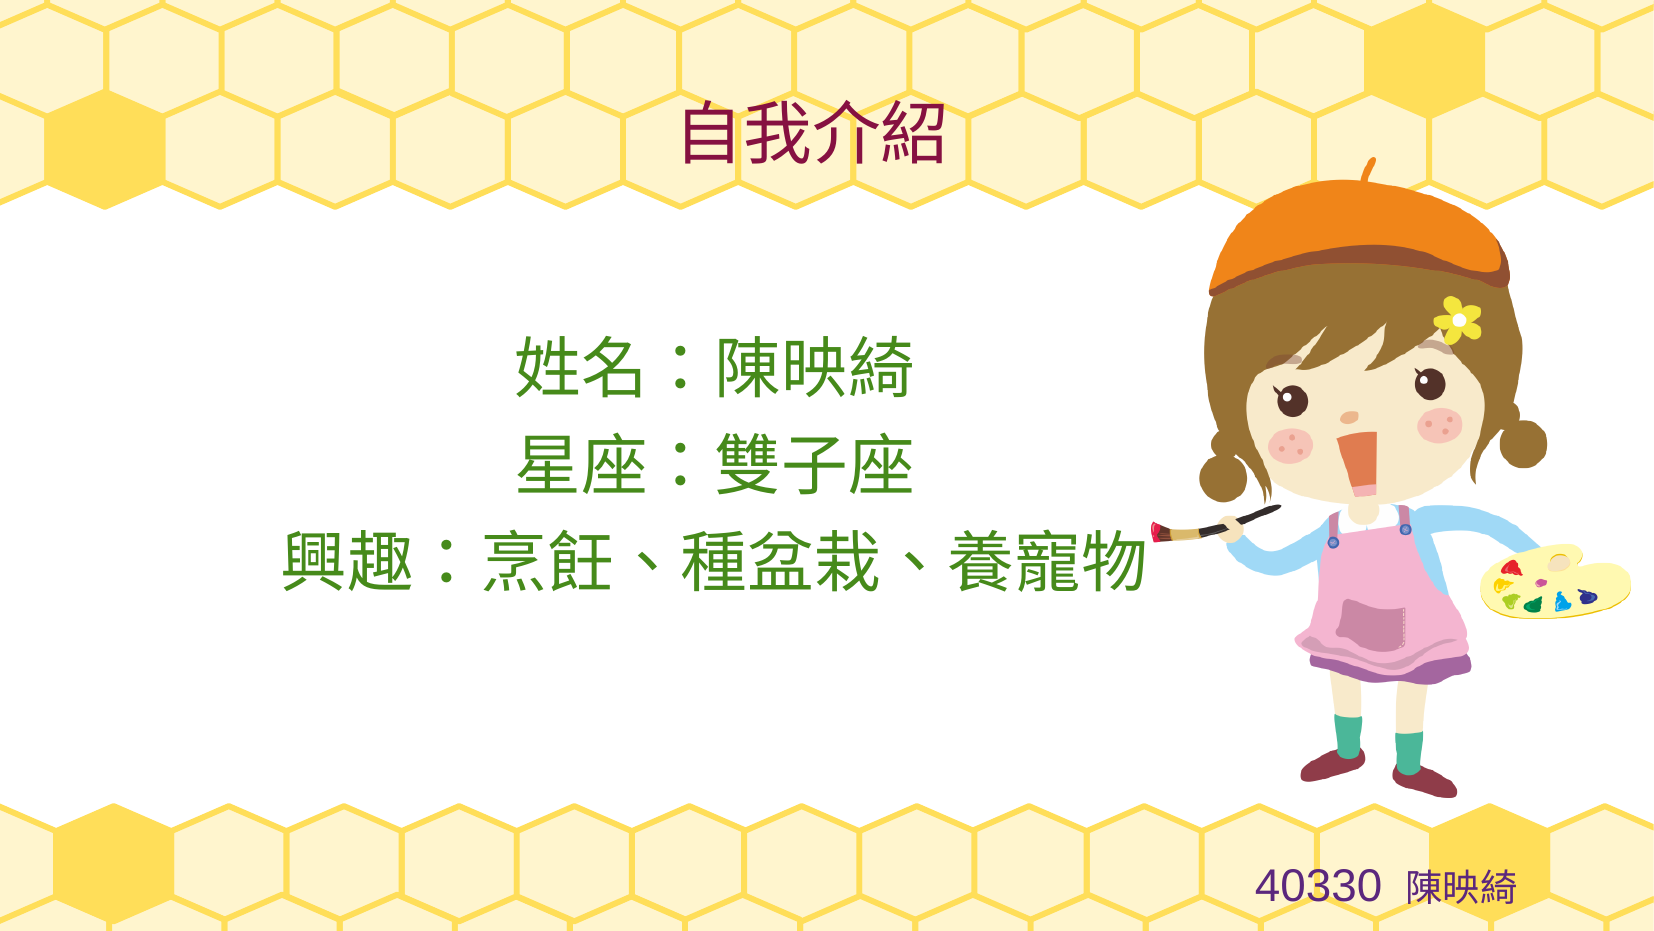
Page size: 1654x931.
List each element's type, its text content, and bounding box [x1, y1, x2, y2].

title 自我介紹 [118, 51, 1506, 207]
subtitle 姓名：陳映綺 星座：雙子座 興趣：烹飪、種盆栽、養寵物 [0, 236, 1151, 776]
picture [1151, 157, 1631, 798]
text_box 40330 陳映綺 [1240, 850, 1536, 917]
